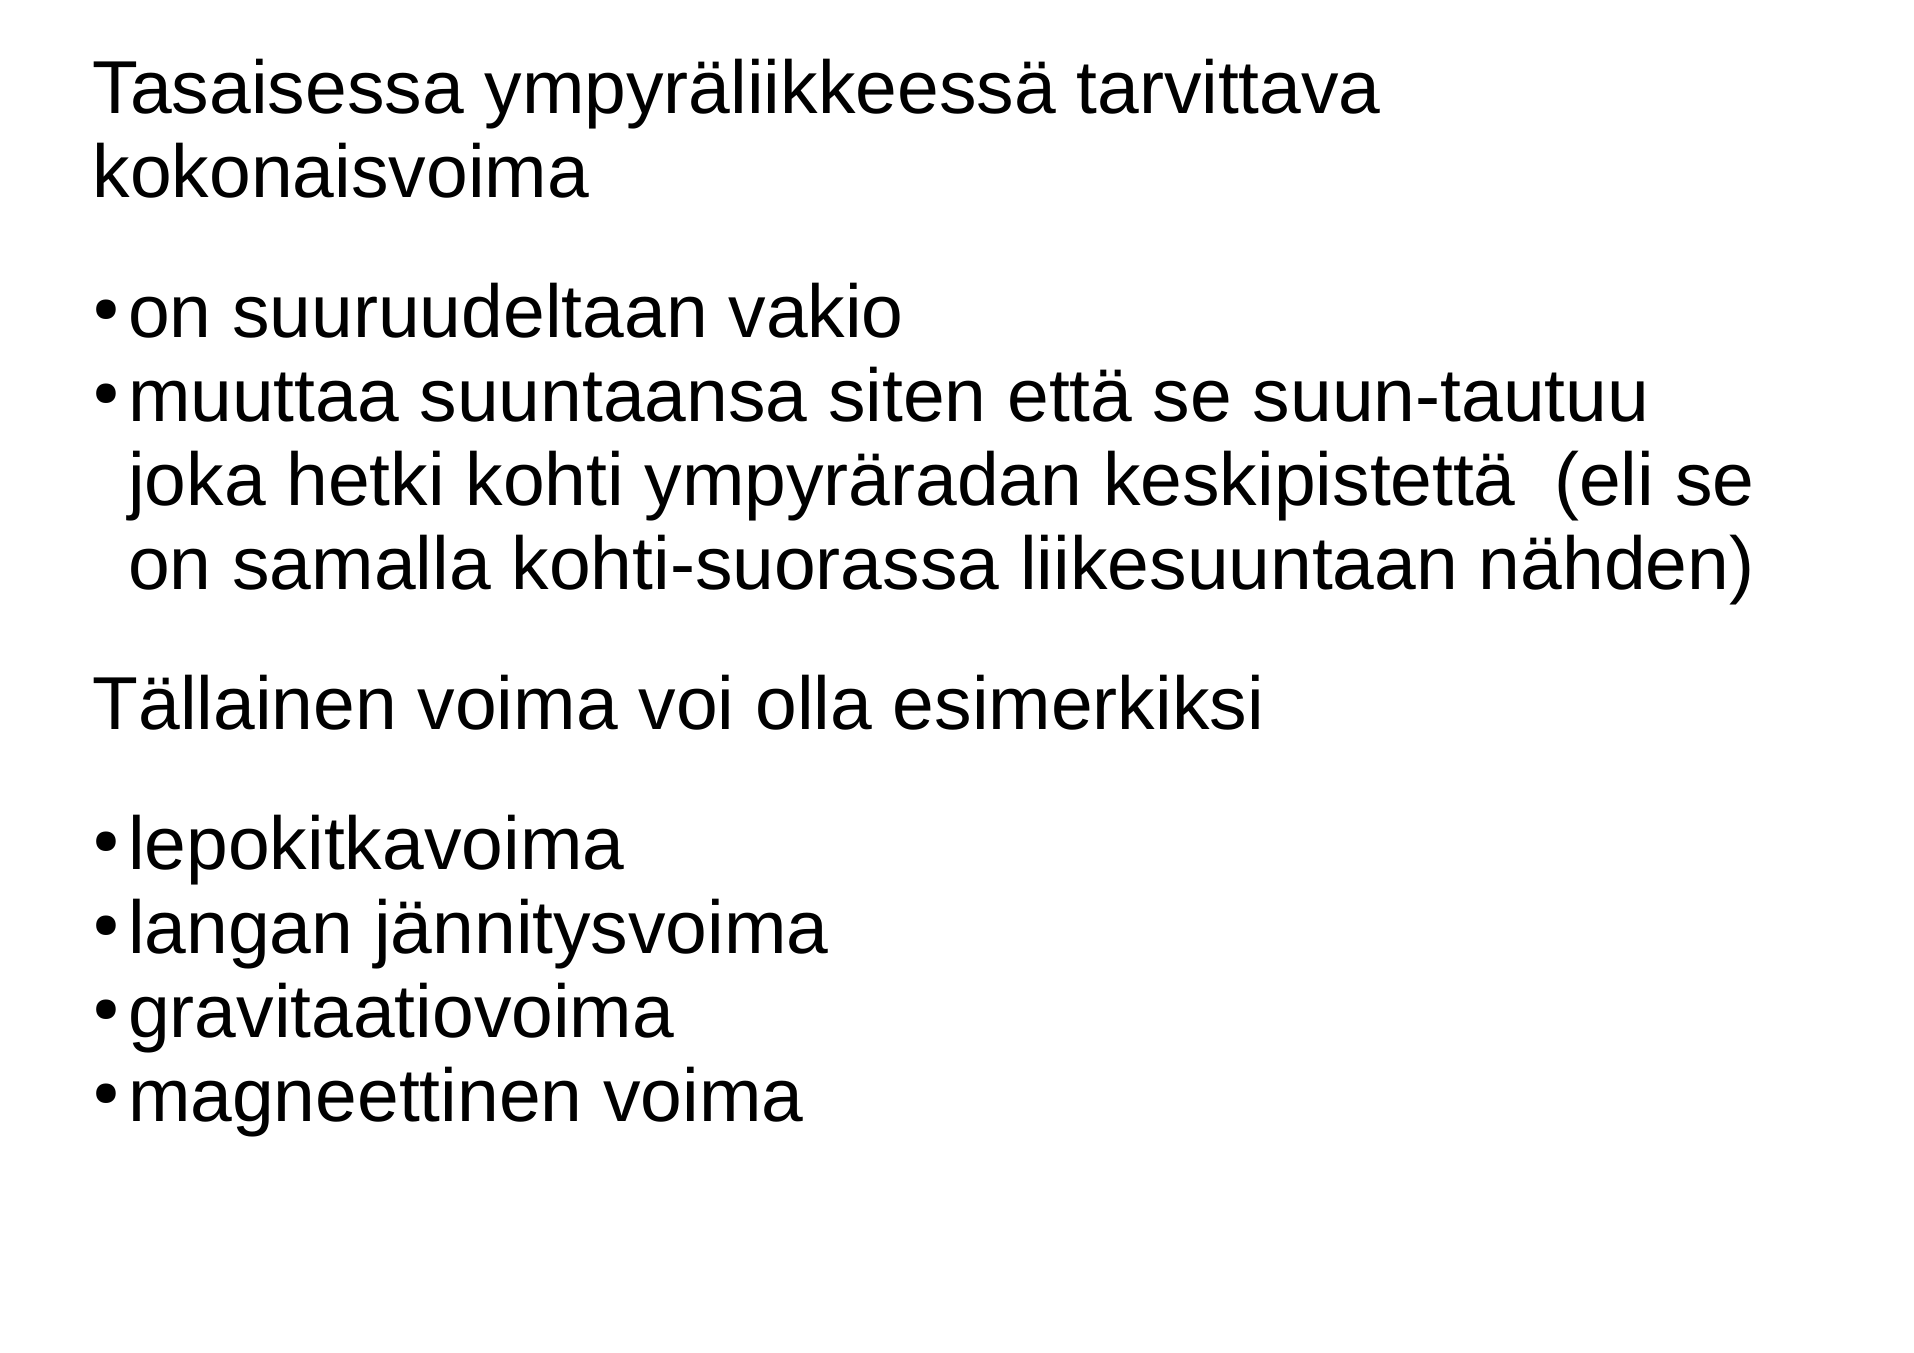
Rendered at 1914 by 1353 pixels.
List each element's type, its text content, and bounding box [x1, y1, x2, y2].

text_box Tasaisessa ympyräliikkeessä tarvittava kokonaisvoima on suuruudeltaan vakio muuttaa suuntaansa siten että se suun-tautuu joka hetki kohti ympyräradan keskipistettä (eli se on samalla kohti-suorassa liikesuuntaan nähden) Tällainen voima voi olla esimerkiksi lepokitkavoima langan jännitysvoima gravitaatiovoima magneettinen voima [77, 38, 1791, 1345]
